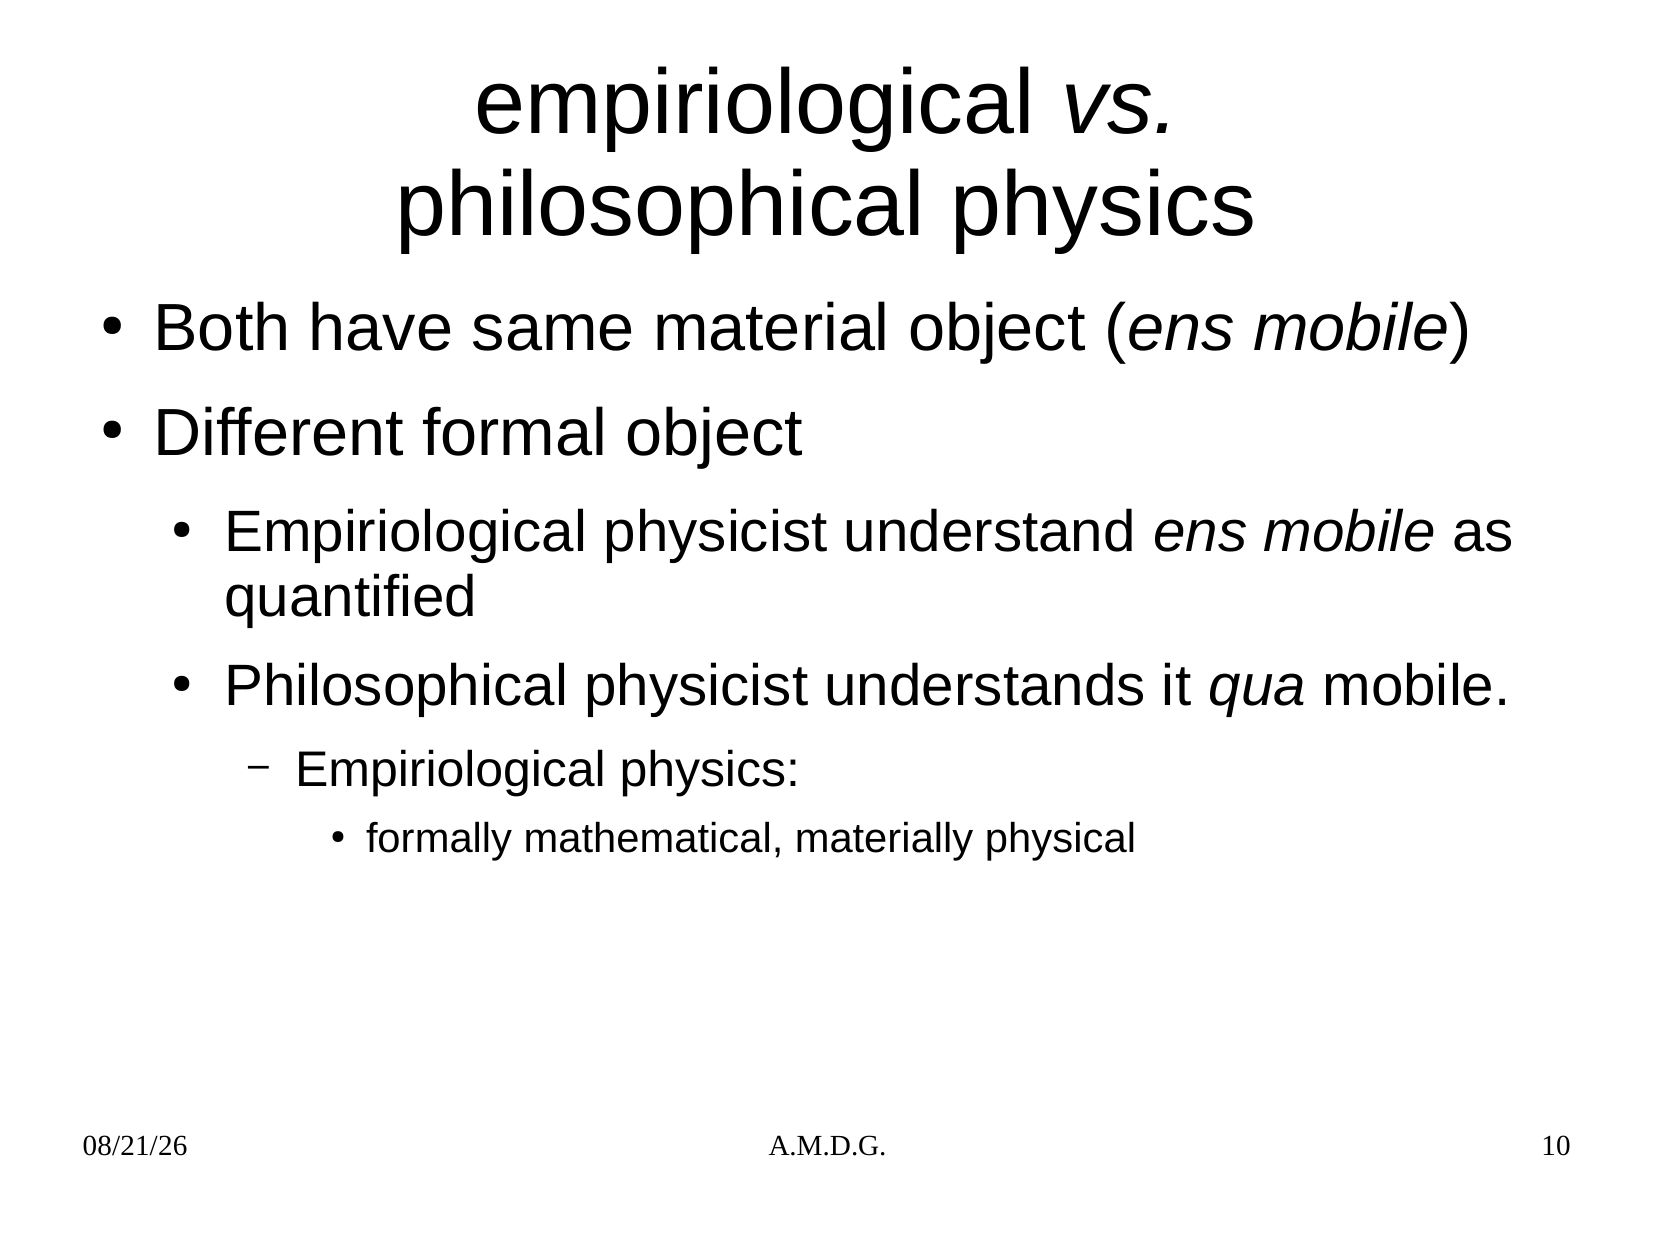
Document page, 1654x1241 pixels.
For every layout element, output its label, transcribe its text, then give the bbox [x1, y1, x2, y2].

title empiriological vs. philosophical physics [82, 49, 1571, 257]
list Both have same material object (ens mobile) Different formal object Empiriological physicist understand ens mobile as quantified Philosophical physicist understands it qua mobile. Empiriological physics: formally mathematical, materially physical [82, 290, 1571, 1109]
